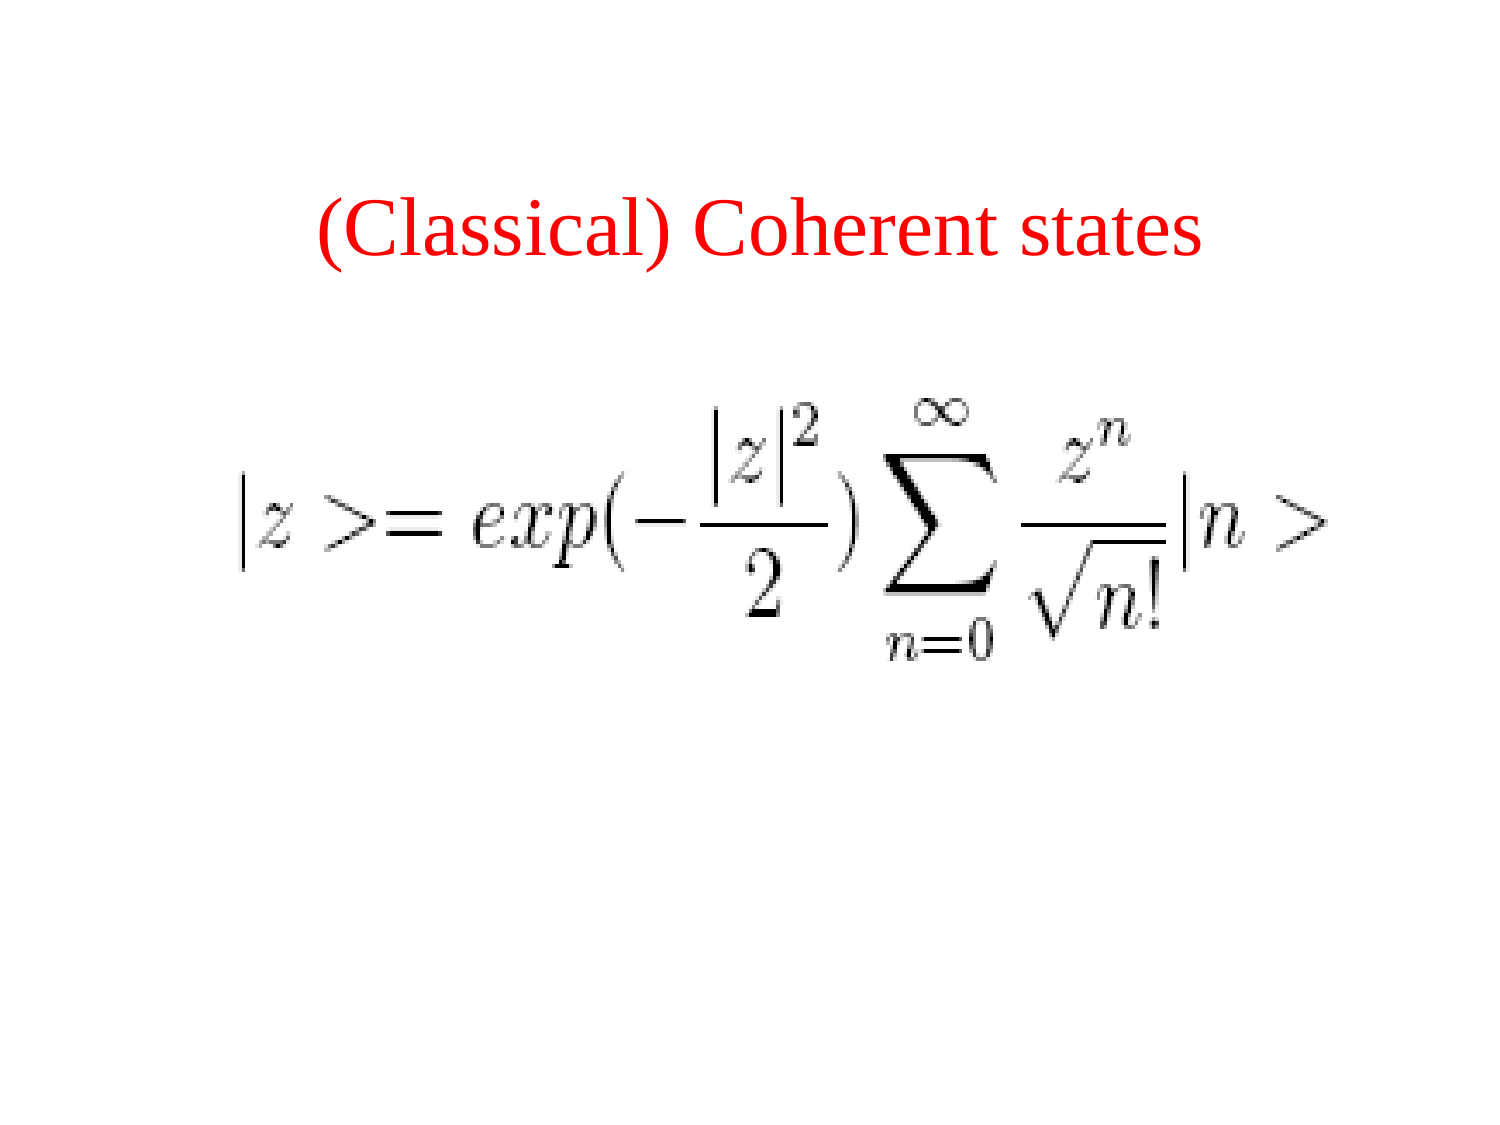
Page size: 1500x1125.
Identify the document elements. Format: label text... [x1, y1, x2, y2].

picture [118, 329, 1418, 739]
text_box (Classical) Coherent states [301, 177, 1247, 285]
